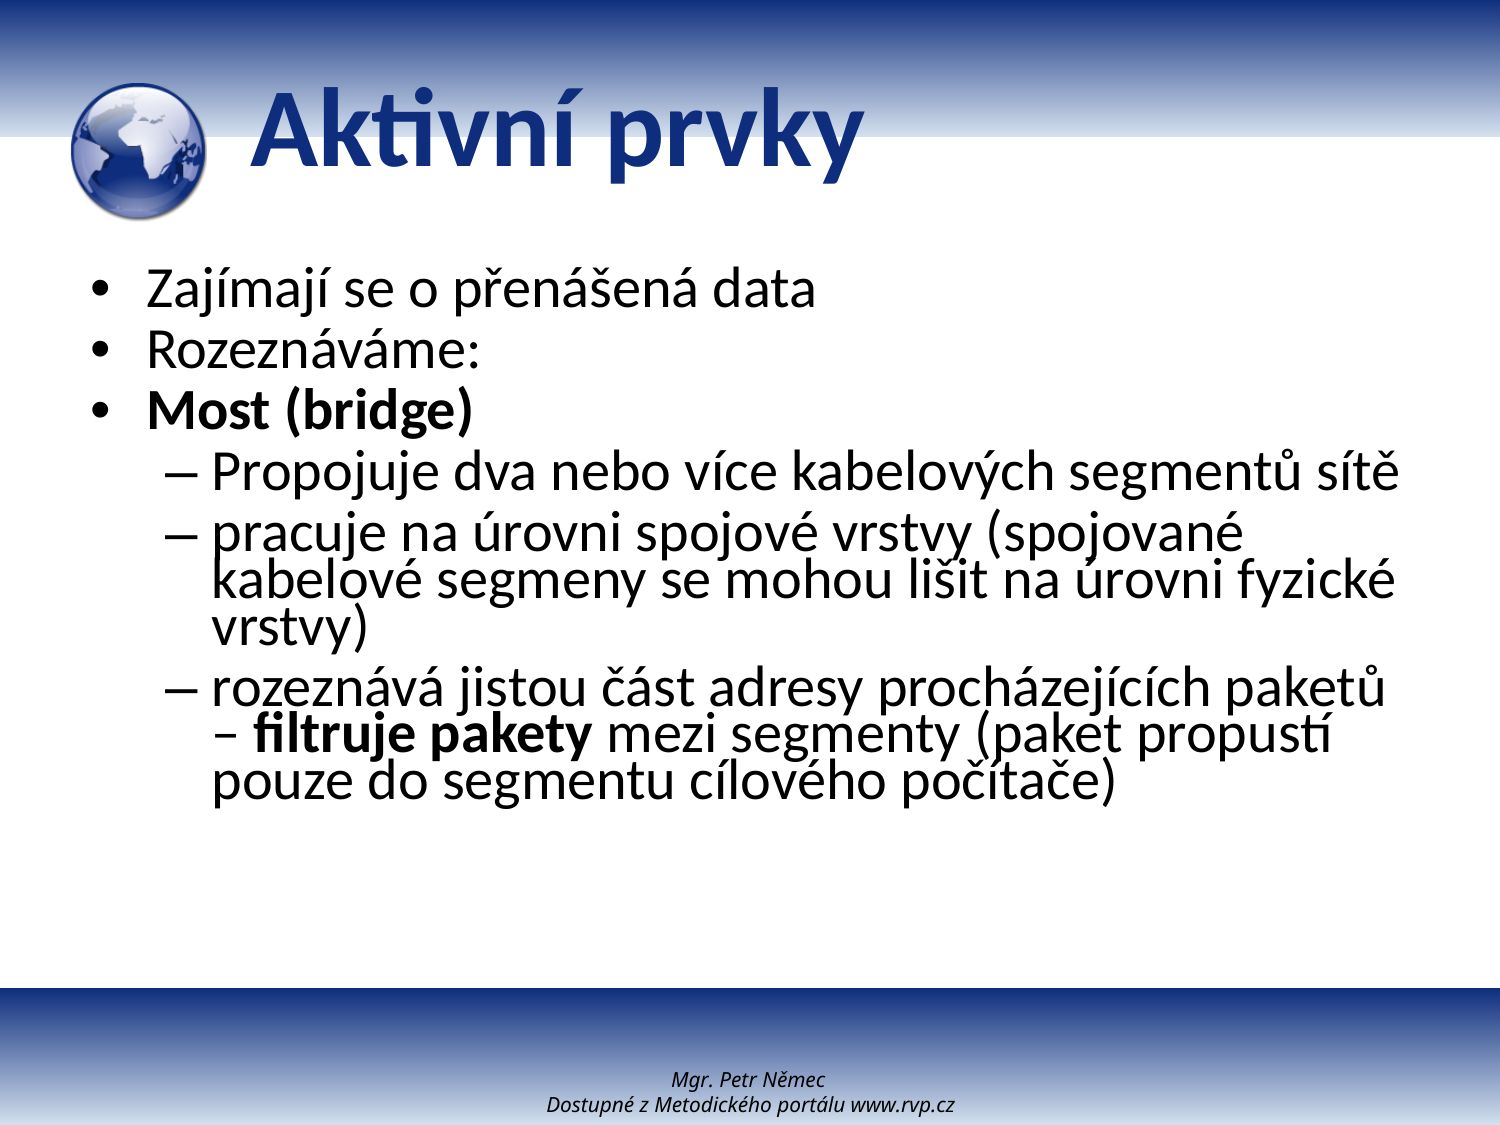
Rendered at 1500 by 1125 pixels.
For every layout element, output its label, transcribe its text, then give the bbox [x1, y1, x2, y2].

title Aktivní prvky [235, 45, 1426, 233]
list Zajímají se o přenášená data Rozeznáváme: Most (bridge) Propojuje dva nebo více kabelových segmentů sítě pracuje na úrovni spojové vrstvy (spojované kabelové segmeny se mohou lišit na úrovni fyzické vrstvy) rozeznává jistou část adresy procházejících paketů – filtruje pakety mezi segmenty (paket propustí pouze do segmentu cílového počítače) [75, 262, 1426, 1006]
picture [69, 83, 207, 222]
